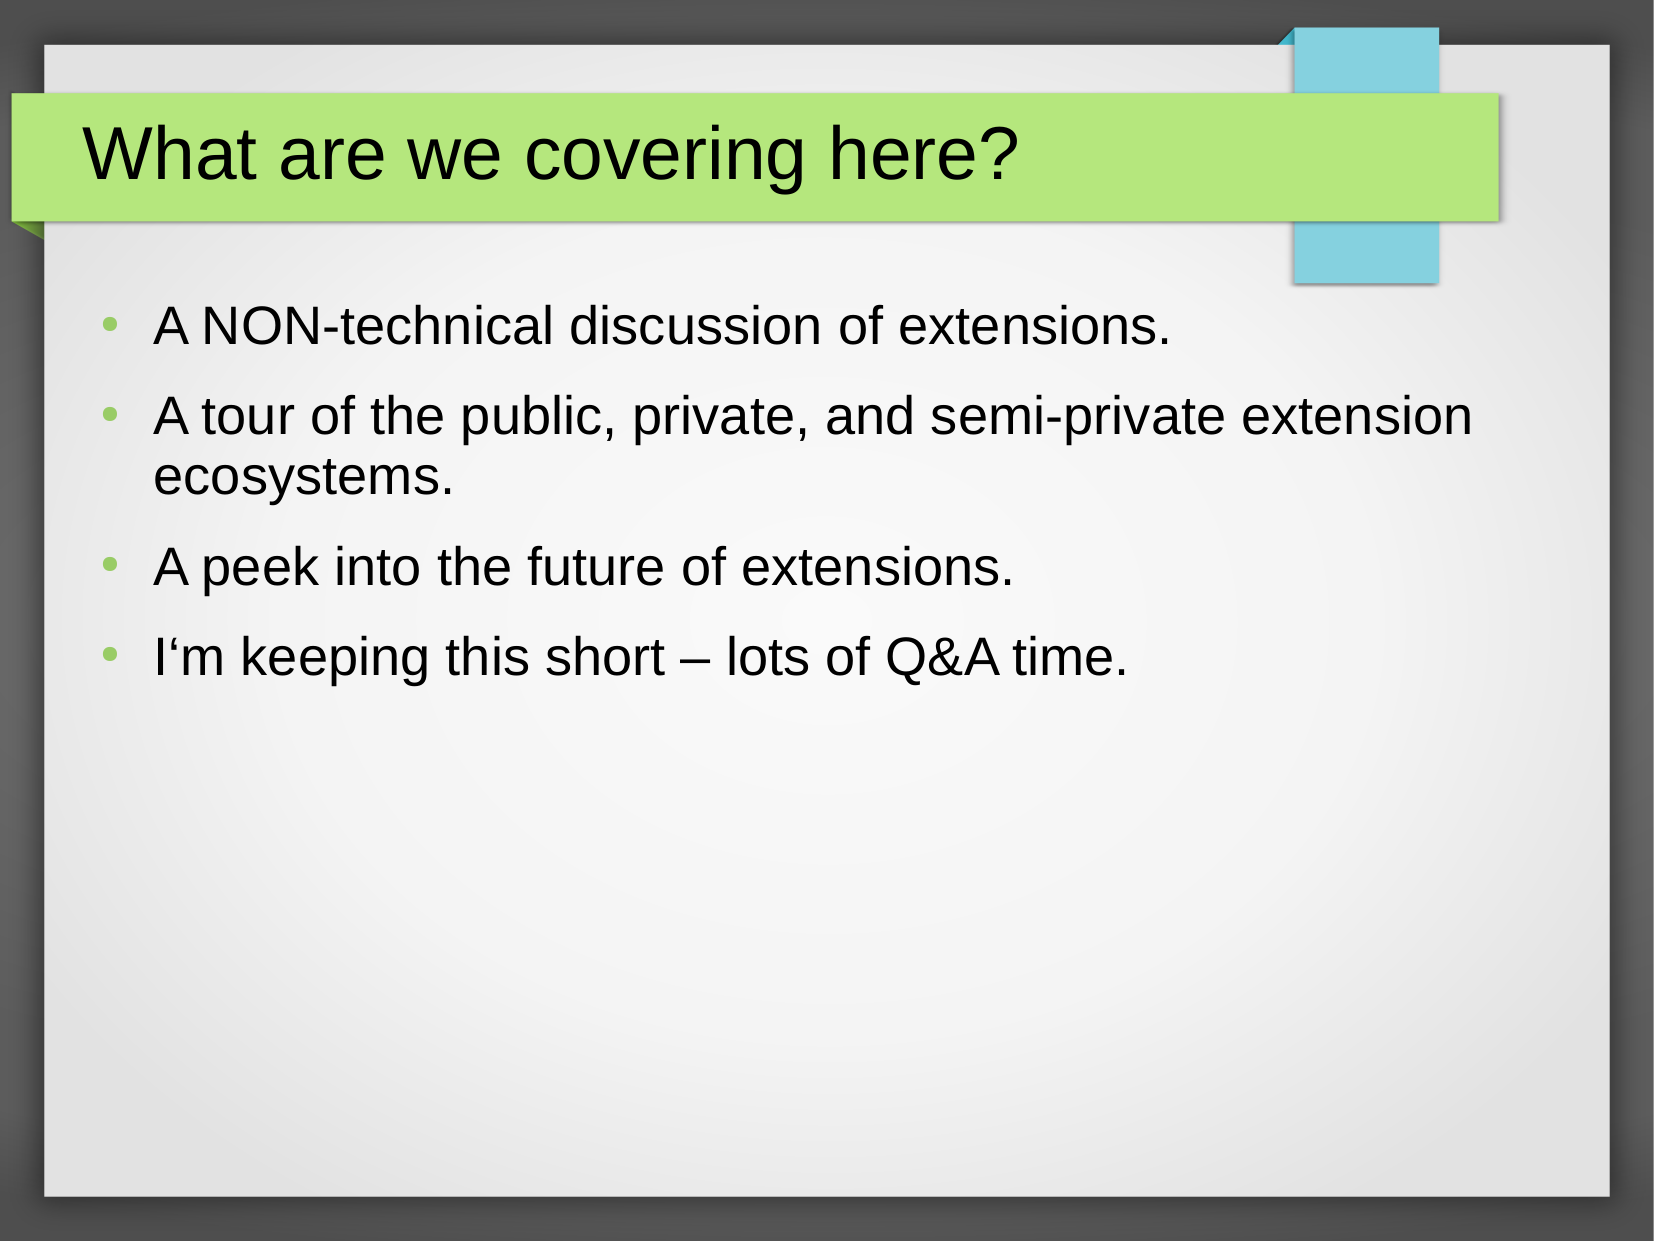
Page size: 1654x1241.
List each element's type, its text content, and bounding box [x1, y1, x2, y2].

picture [0, 0, 1654, 1241]
list A NON-technical discussion of extensions. A tour of the public, private, and semi-private extension ecosystems. A peek into the future of extensions. I‘m keeping this short – lots of Q&A time. [82, 295, 1571, 1015]
title What are we covering here? [82, 94, 1264, 213]
